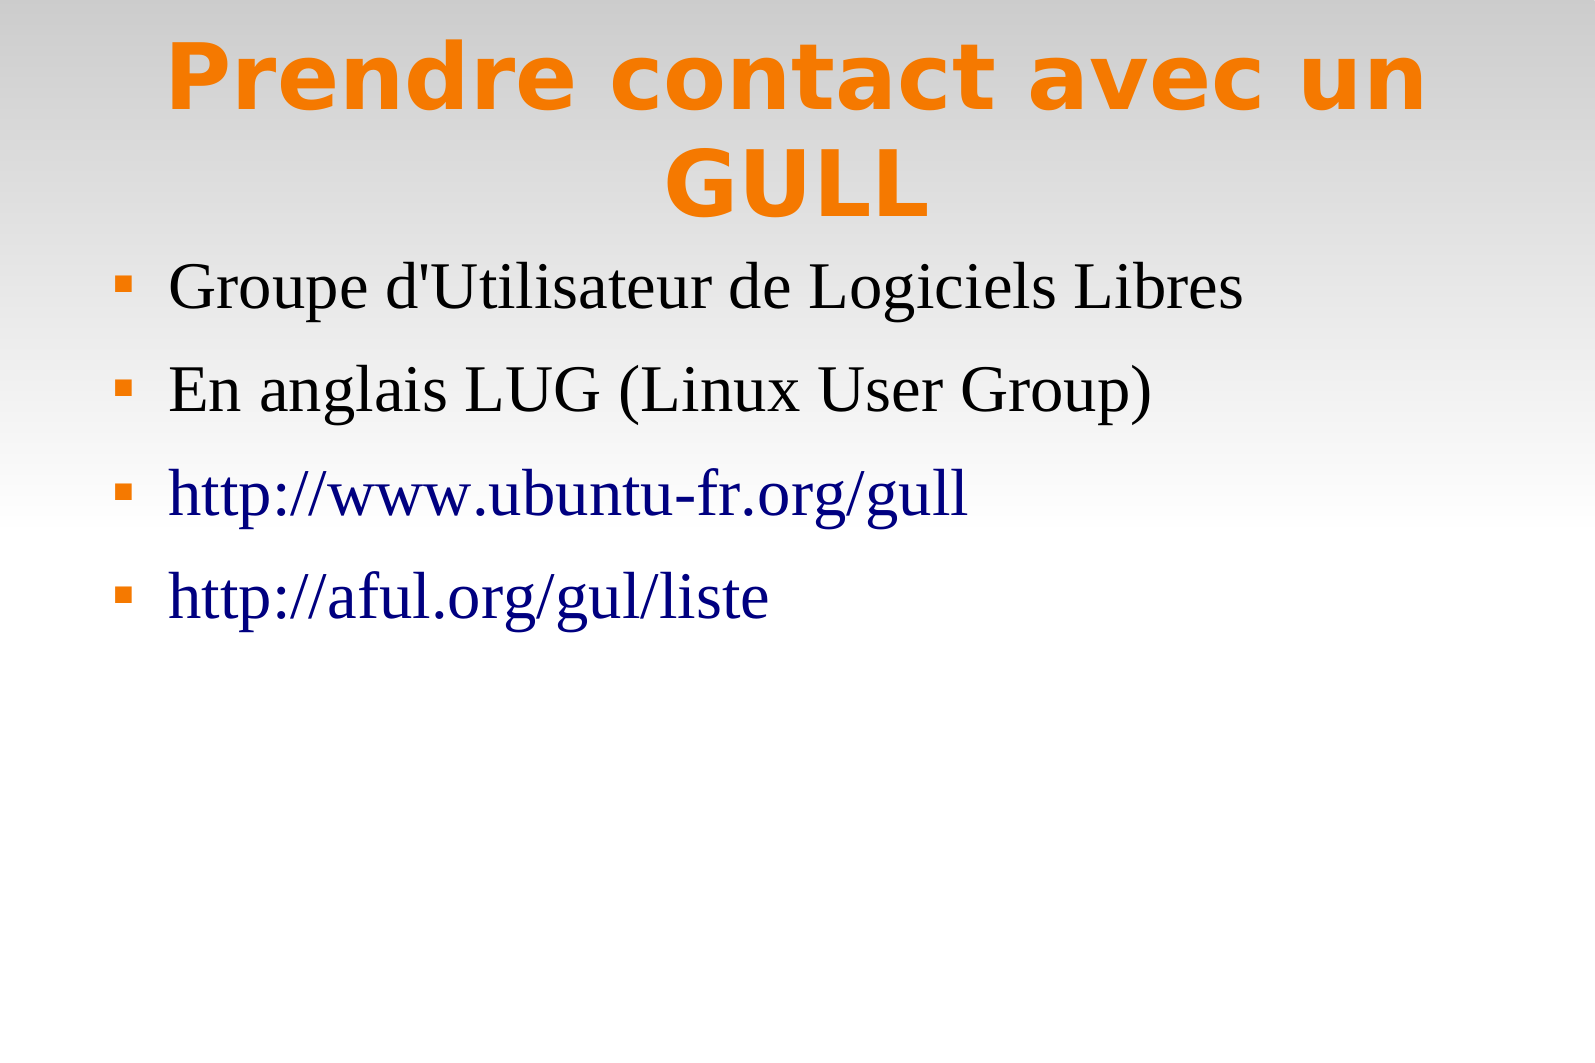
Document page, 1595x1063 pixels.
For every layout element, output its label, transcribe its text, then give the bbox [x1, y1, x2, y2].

list Groupe d'Utilisateur de Logiciels Libres En anglais LUG (Linux User Group) http://www.ubuntu-fr.org/gull http://aful.org/gul/liste [79, 248, 1515, 936]
title Prendre contact avec un GULL [79, 24, 1515, 239]
